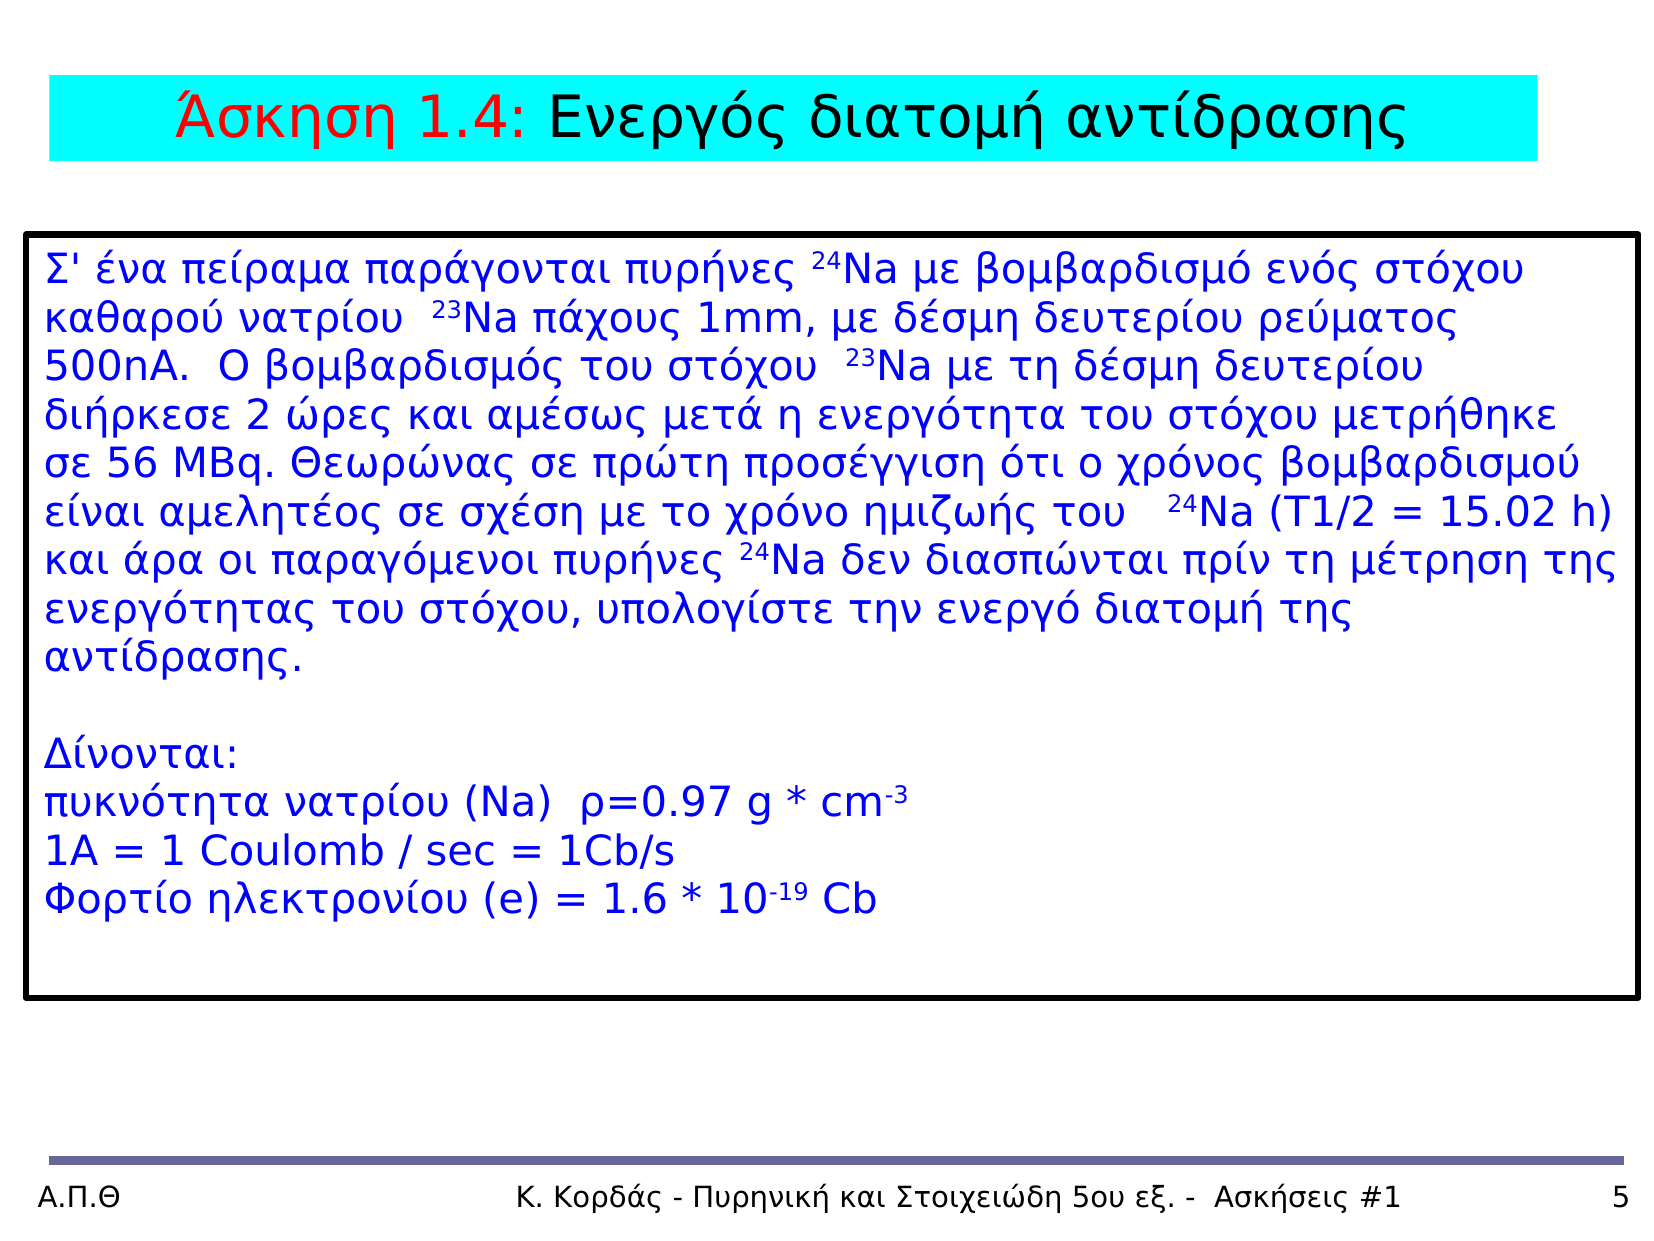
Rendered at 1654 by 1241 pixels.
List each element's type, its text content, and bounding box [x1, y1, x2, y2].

text_box Σ' ένα πείραμα παράγονται πυρήνες 24Na με βομβαρδισμό ενός στόχου καθαρού νατρίου 23Na πάχους 1mm, με δέσμη δευτερίου ρεύματος 500nA. Ο βομβαρδισμός του στόχου 23Na με τη δέσμη δευτερίου διήρκεσε 2 ώρες και αμέσως μετά η ενεργότητα του στόχου μετρήθηκε σε 56 MΒq. Θεωρώνας σε πρώτη προσέγγιση ότι ο χρόνος βομβαρδισμού είναι αμελητέος σε σχέση με το χρόνο ημιζωής του 24Na (Τ1/2 = 15.02 h) και άρα οι παραγόμενοι πυρήνες 24Na δεν διασπώνται πρίν τη μέτρηση της ενεργότητας του στόχου, υπολογίστε την ενεργό διατομή της αντίδρασης. Δίνoνται: πυκνότητα νατρίου (Na) ρ=0.97 g * cm-3 1Α = 1 Coulomb / sec = 1Cb/s Φορτίο ηλεκτρονίου (e) = 1.6 * 10-19 Cb [25, 234, 1639, 998]
title Άσκηση 1.4: Ενεργός διατομή αντίδρασης [49, 75, 1538, 161]
